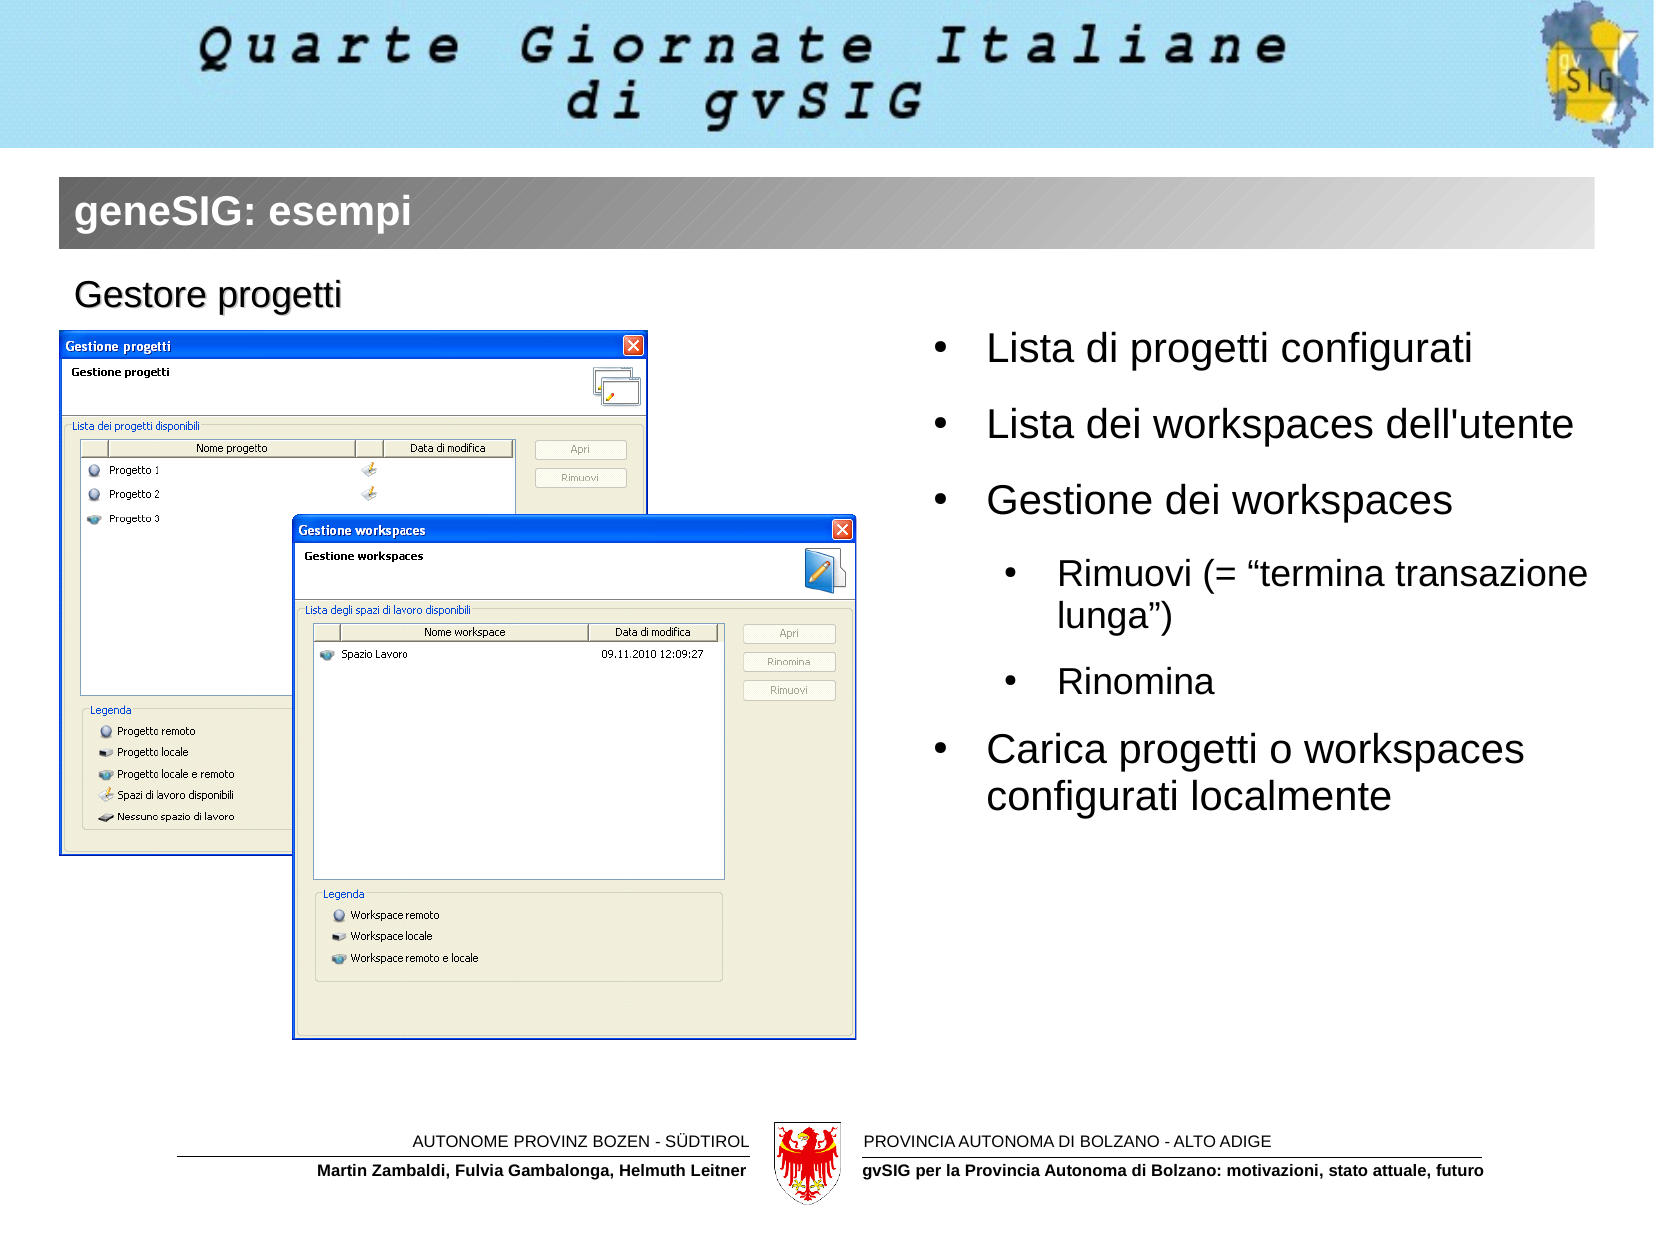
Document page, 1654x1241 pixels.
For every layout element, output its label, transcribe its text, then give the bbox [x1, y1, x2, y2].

list Lista di progetti configurati Lista dei workspaces dell'utente Gestione dei workspaces Rimuovi (= “termina transazione lunga”) Rinomina Carica progetti o workspaces configurati localmente [915, 324, 1595, 1034]
text_box geneSIG: esempi [59, 183, 1447, 246]
picture [774, 1122, 841, 1205]
picture [59, 330, 857, 1040]
text_box Gestore progetti [59, 265, 502, 323]
text_box [59, 177, 1595, 249]
